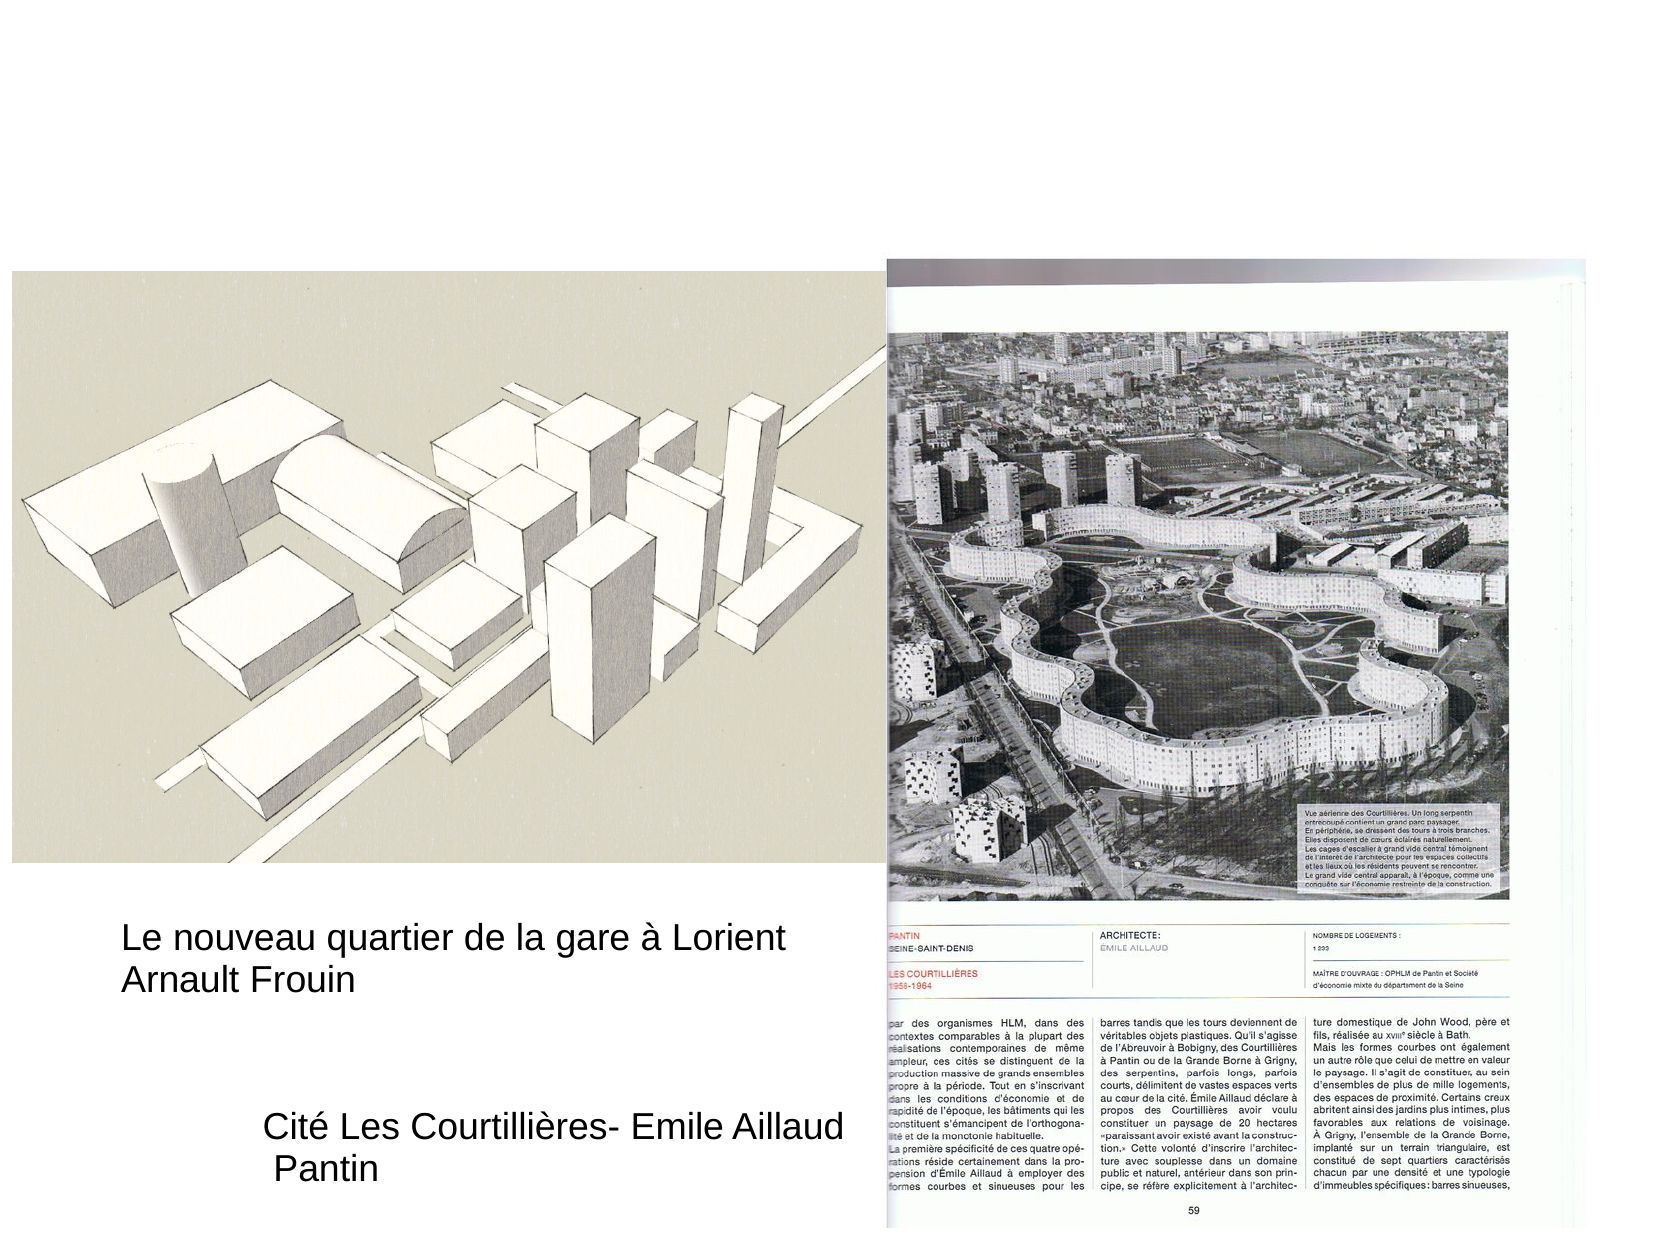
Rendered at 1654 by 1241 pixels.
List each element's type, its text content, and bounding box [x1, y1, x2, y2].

text_box Cité Les Courtillières- Emile Aillaud Pantin [248, 1098, 860, 1198]
text_box Le nouveau quartier de la gare à Lorient Arnault Frouin [106, 909, 802, 1009]
picture [12, 236, 1595, 1228]
